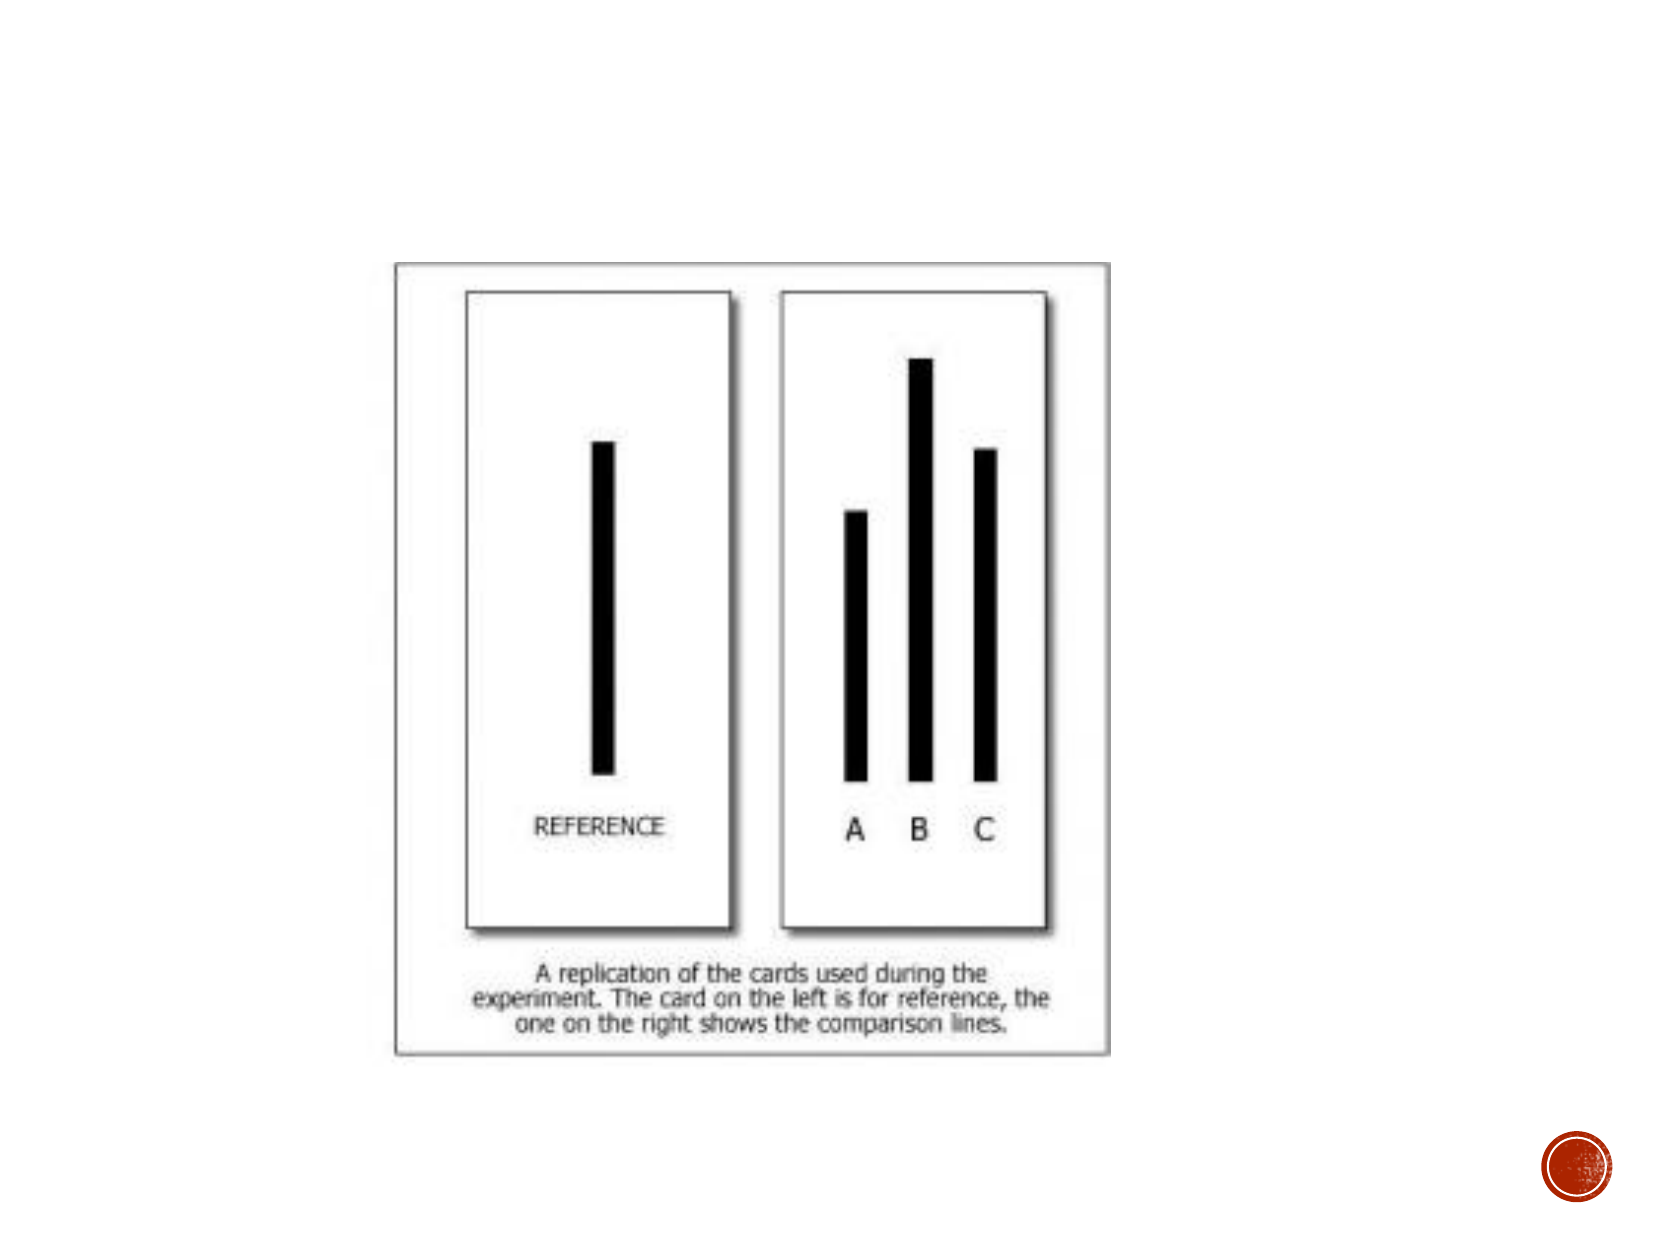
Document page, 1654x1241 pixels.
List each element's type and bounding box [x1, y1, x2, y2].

picture [345, 262, 1111, 1093]
